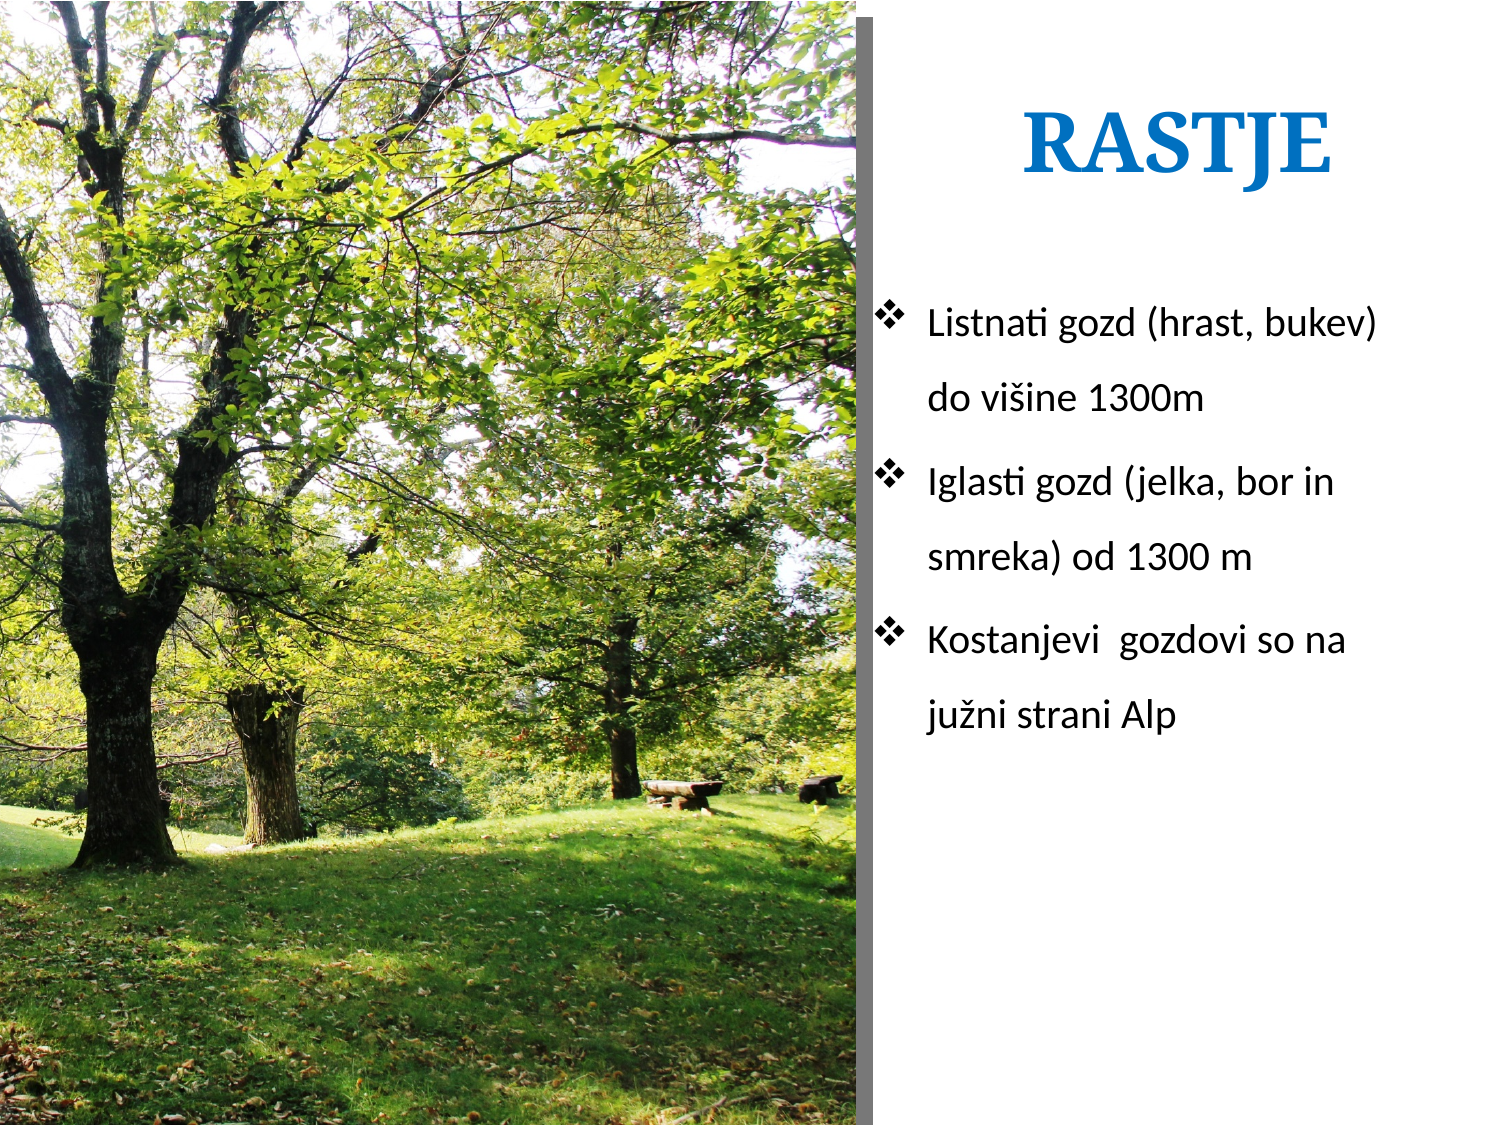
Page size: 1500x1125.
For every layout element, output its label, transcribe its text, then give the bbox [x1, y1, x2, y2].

picture [0, 1, 856, 1125]
title RASTJE [873, 45, 1500, 233]
list Listnati gozd (hrast, bukev) do višine 1300m Iglasti gozd (jelka, bor in smreka) od 1300 m Kostanjevi gozdovi so na južni strani Alp [873, 262, 1425, 1005]
